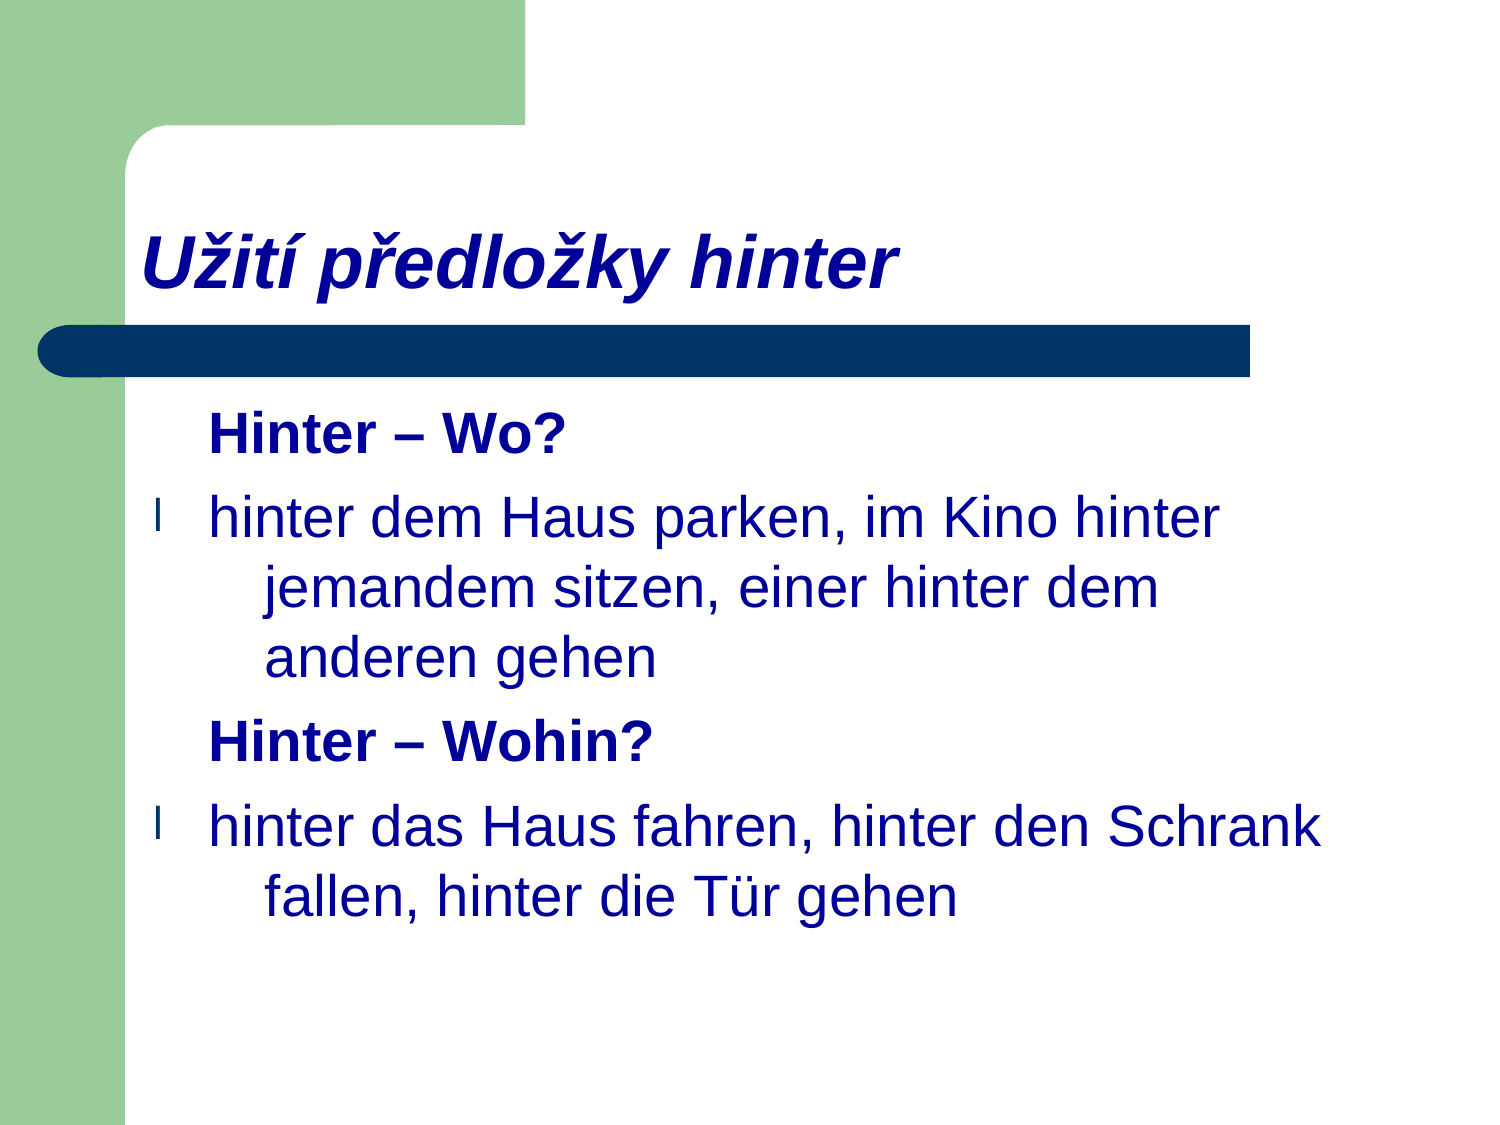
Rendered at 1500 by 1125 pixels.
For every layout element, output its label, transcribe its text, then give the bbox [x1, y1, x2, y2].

list Hinter – Wo? hinter dem Haus parken, im Kino hinter jemandem sitzen, einer hinter dem anderen gehen Hinter – Wohin? hinter das Haus fahren, hinter den Schrank fallen, hinter die Tür gehen [137, 387, 1400, 999]
title Užití předložky hinter [125, 125, 1426, 313]
